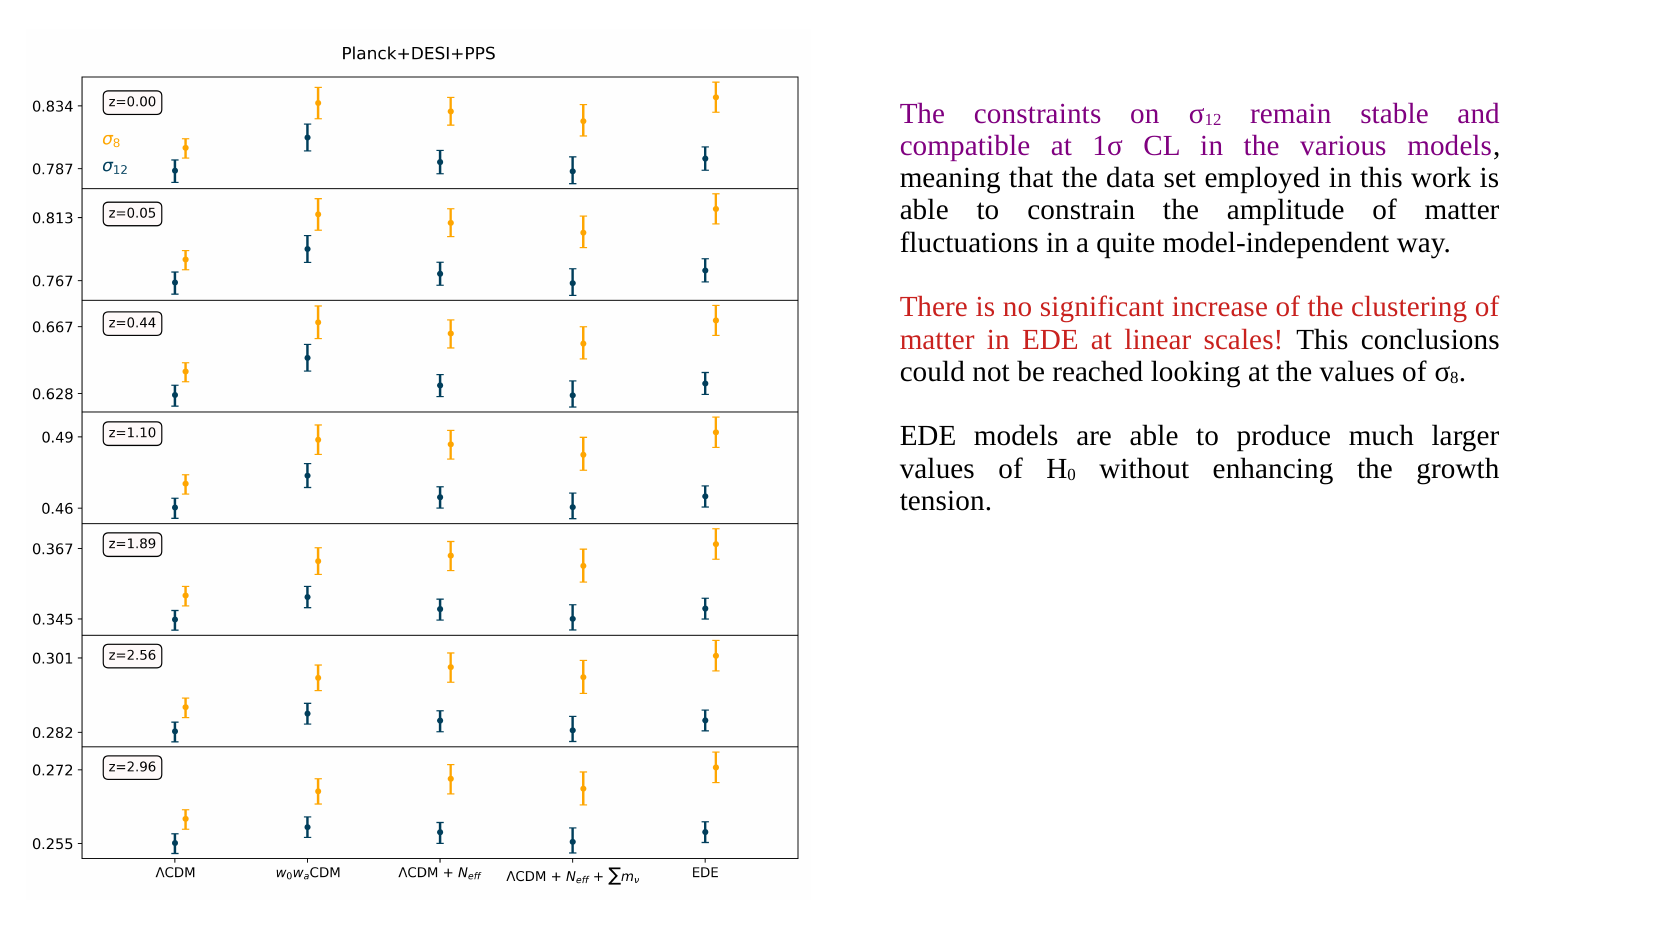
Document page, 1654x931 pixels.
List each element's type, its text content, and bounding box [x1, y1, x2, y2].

text_box The constraints on σ12 remain stable and compatible at 1σ CL in the various models, meaning that the data set employed in this work is able to constrain the amplitude of matter fluctuations in a quite model-independent way. There is no significant increase of the clustering of matter in EDE at linear scales! This conclusions could not be reached looking at the values of σ8. EDE models are able to produce much larger values of H0 without enhancing the growth tension. [885, 90, 1516, 524]
picture [26, 29, 811, 901]
